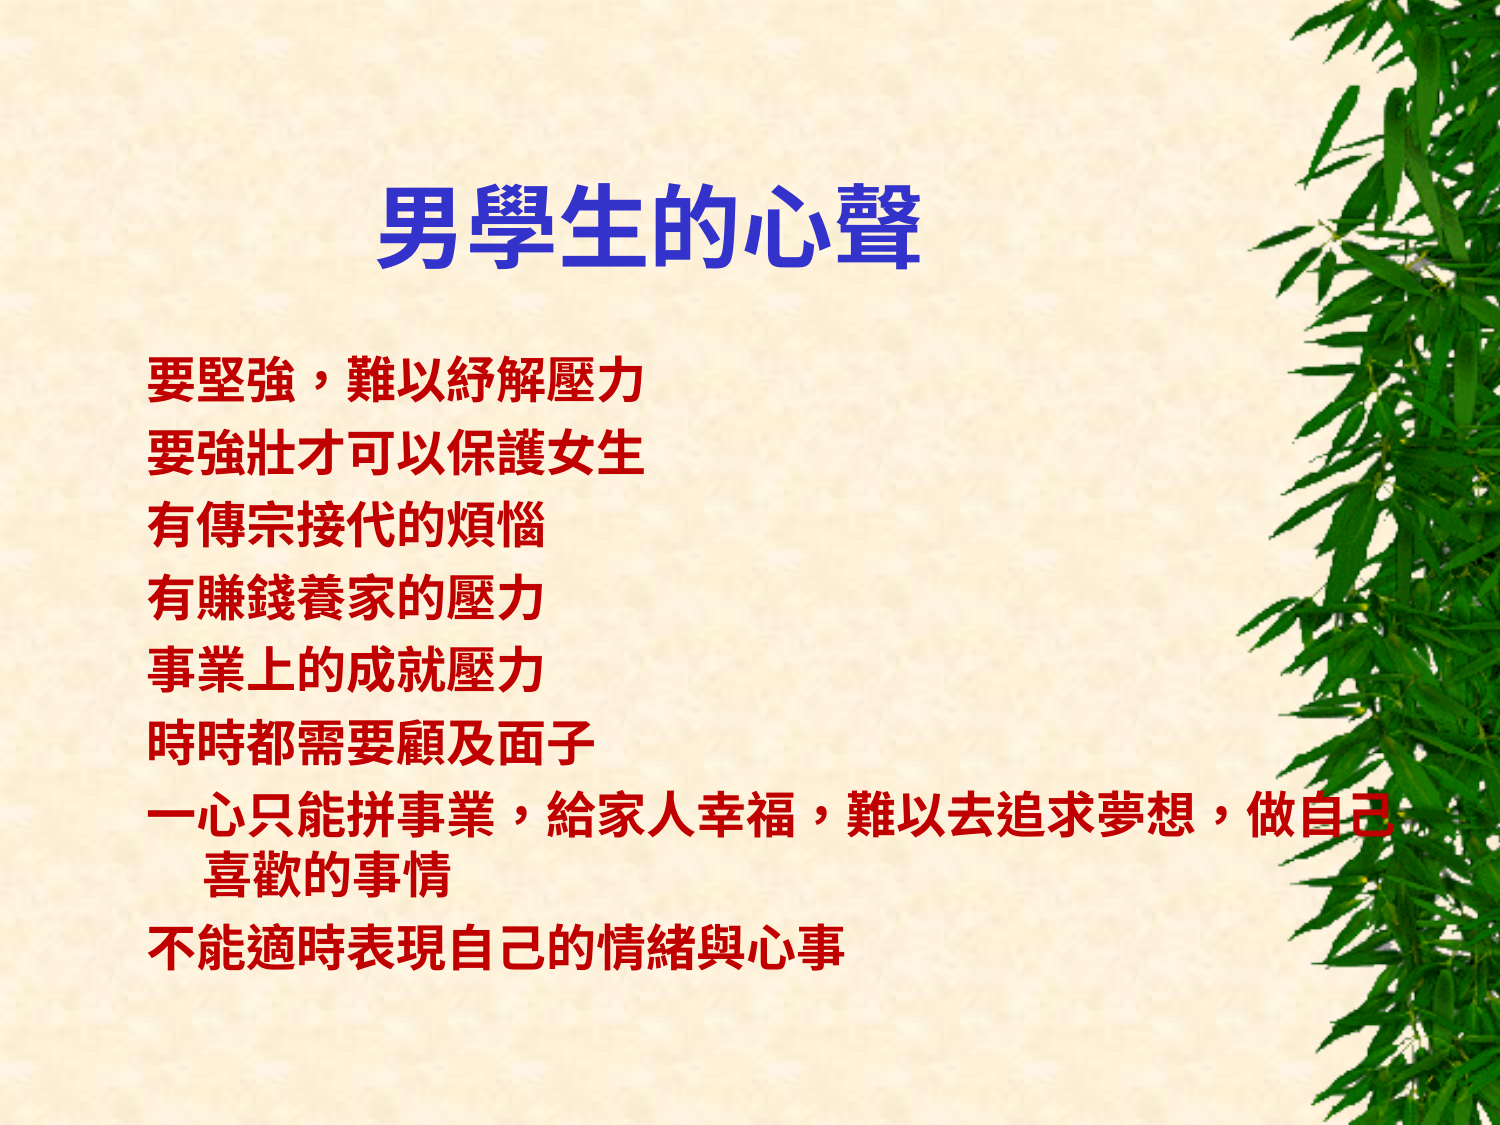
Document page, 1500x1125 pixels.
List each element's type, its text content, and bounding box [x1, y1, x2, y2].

title 男學生的心聲 [37, 52, 1263, 288]
list 要堅強，難以紓解壓力 要強壯才可以保護女生 有傳宗接代的煩惱 有賺錢養家的壓力 事業上的成就壓力 時時都需要顧及面子 一心只能拼事業，給家人幸福，難以去追求夢想，做自己喜歡的事情 不能適時表現自己的情緒與心事 [75, 196, 1426, 1005]
